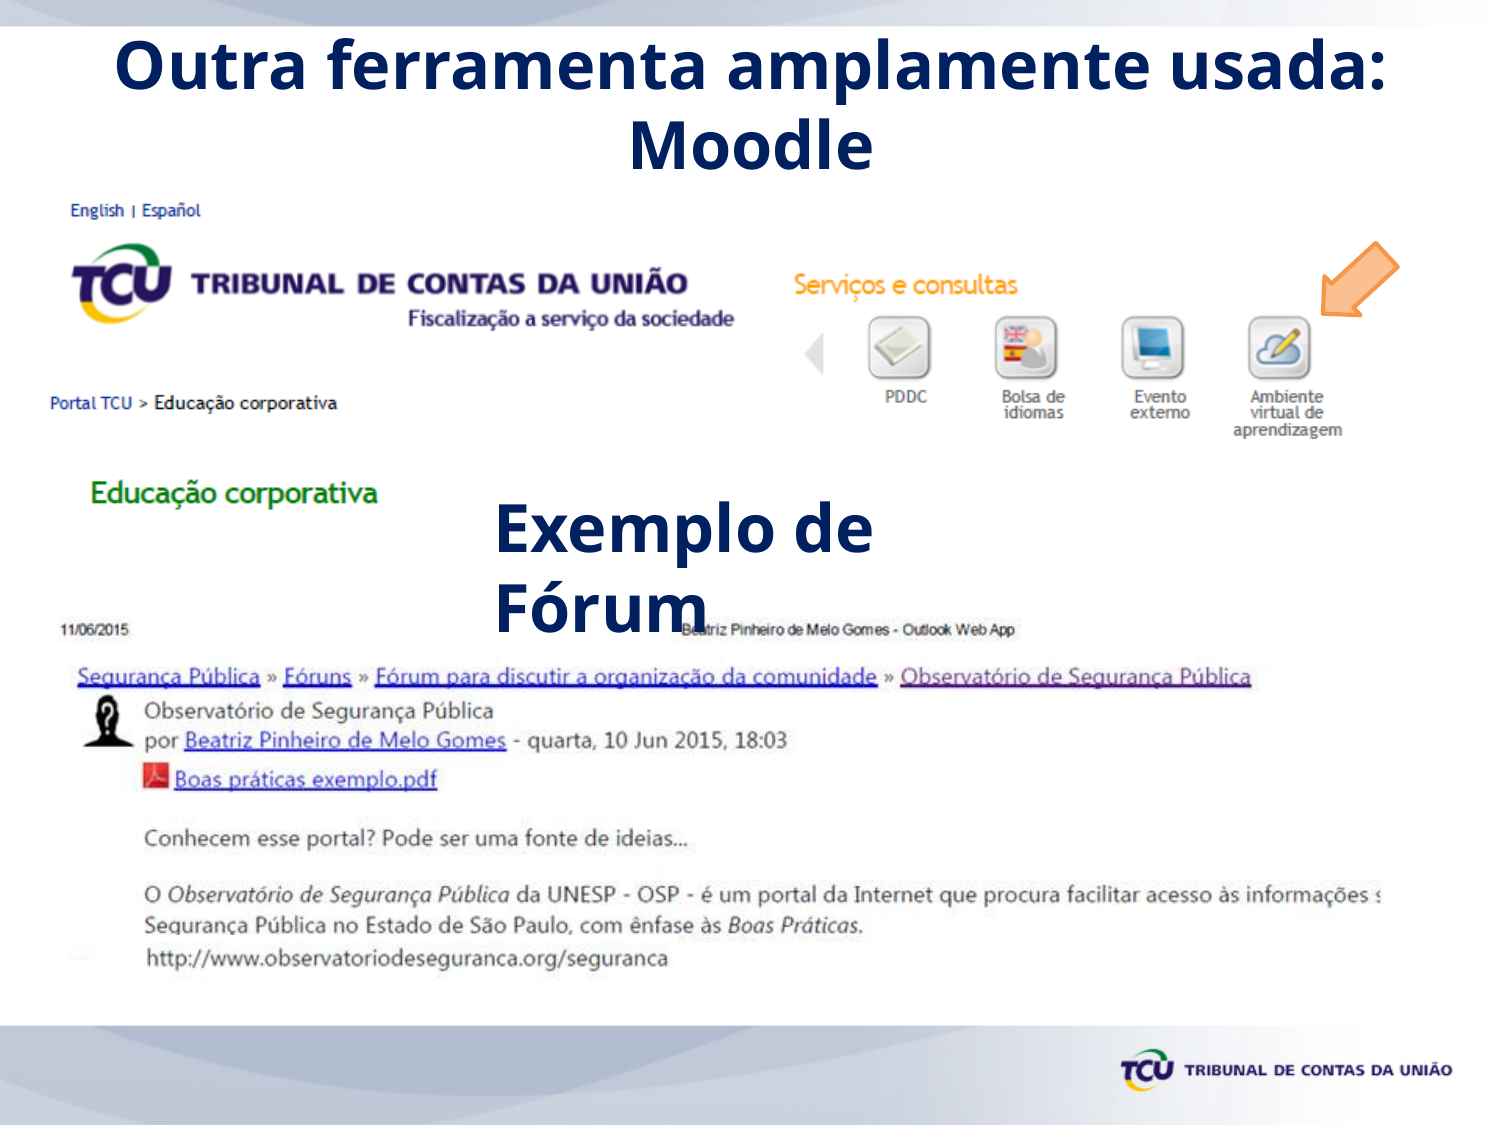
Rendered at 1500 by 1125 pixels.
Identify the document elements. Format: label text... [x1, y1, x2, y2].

picture [0, 0, 1500, 1125]
text_box [1322, 243, 1398, 316]
text_box Exemplo de Fórum [478, 478, 1034, 653]
title Outra ferramenta amplamente usada: Moodle [1, 32, 1500, 173]
